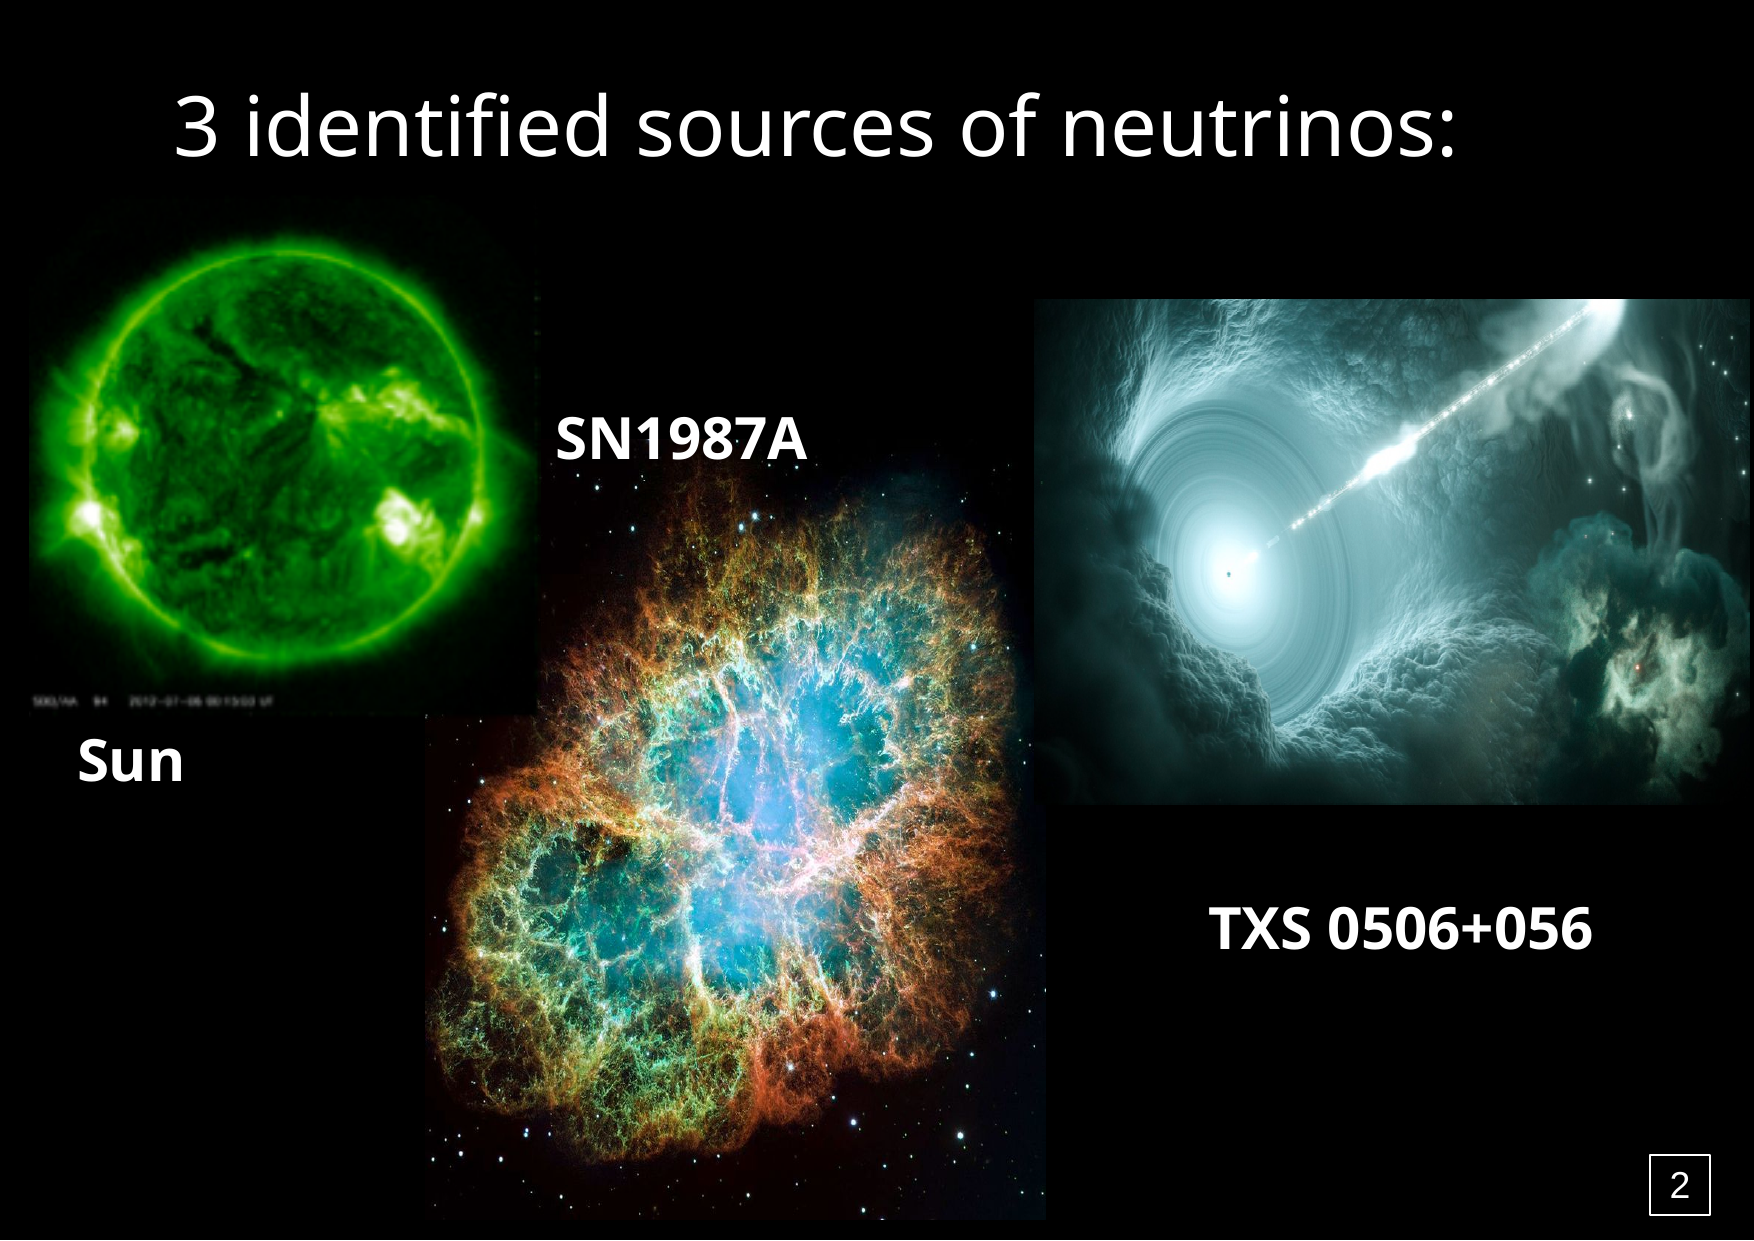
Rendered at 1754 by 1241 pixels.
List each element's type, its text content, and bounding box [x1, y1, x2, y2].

text_box 3 identified sources of neutrinos: [159, 60, 1576, 276]
picture [29, 181, 1750, 1220]
text_box TXS 0506+056 [1193, 879, 1754, 1156]
text_box SN1987A [541, 389, 828, 580]
text_box Sun [62, 745, 270, 902]
text_box 2 [1650, 1155, 1711, 1216]
